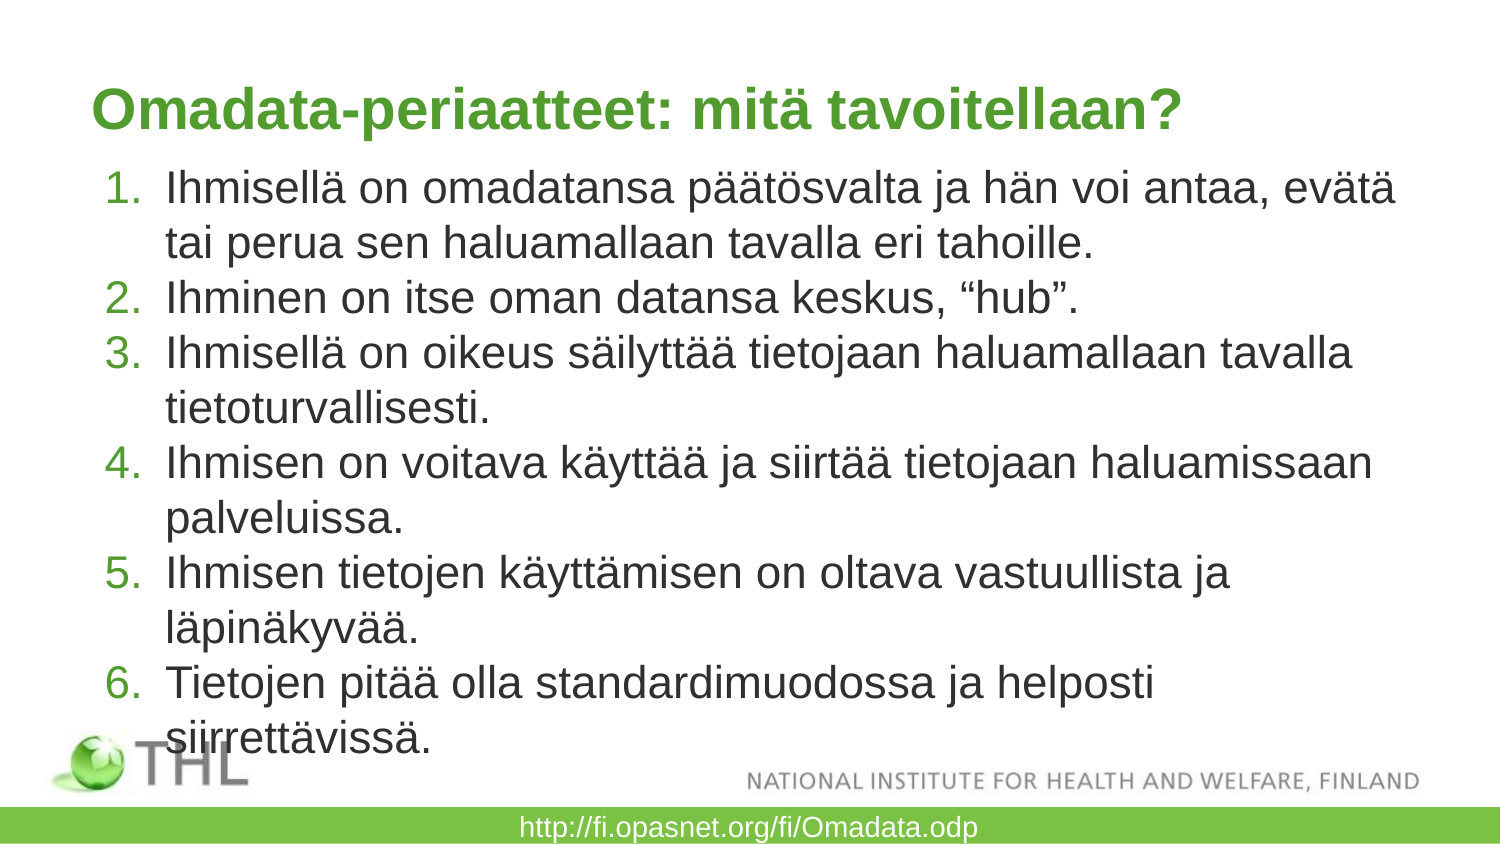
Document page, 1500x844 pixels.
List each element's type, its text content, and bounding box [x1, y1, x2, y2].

picture [715, 763, 1465, 801]
picture [24, 719, 275, 803]
title Omadata-periaatteet: mitä tavoitellaan? [76, 32, 1424, 143]
list Ihmisellä on omadatansa päätösvalta ja hän voi antaa, evätä tai perua sen haluamallaan tavalla eri tahoille. Ihminen on itse oman datansa keskus, “hub”. Ihmisellä on oikeus säilyttää tietojaan haluamallaan tavalla tietoturvallisesti. Ihmisen on voitava käyttää ja siirtää tietojaan haluamissaan palveluissa. Ihmisen tietojen käyttämisen on oltava vastuullista ja läpinäkyvää. Tietojen pitää olla standardimuodossa ja helposti siirrettävissä. [75, 143, 1452, 724]
